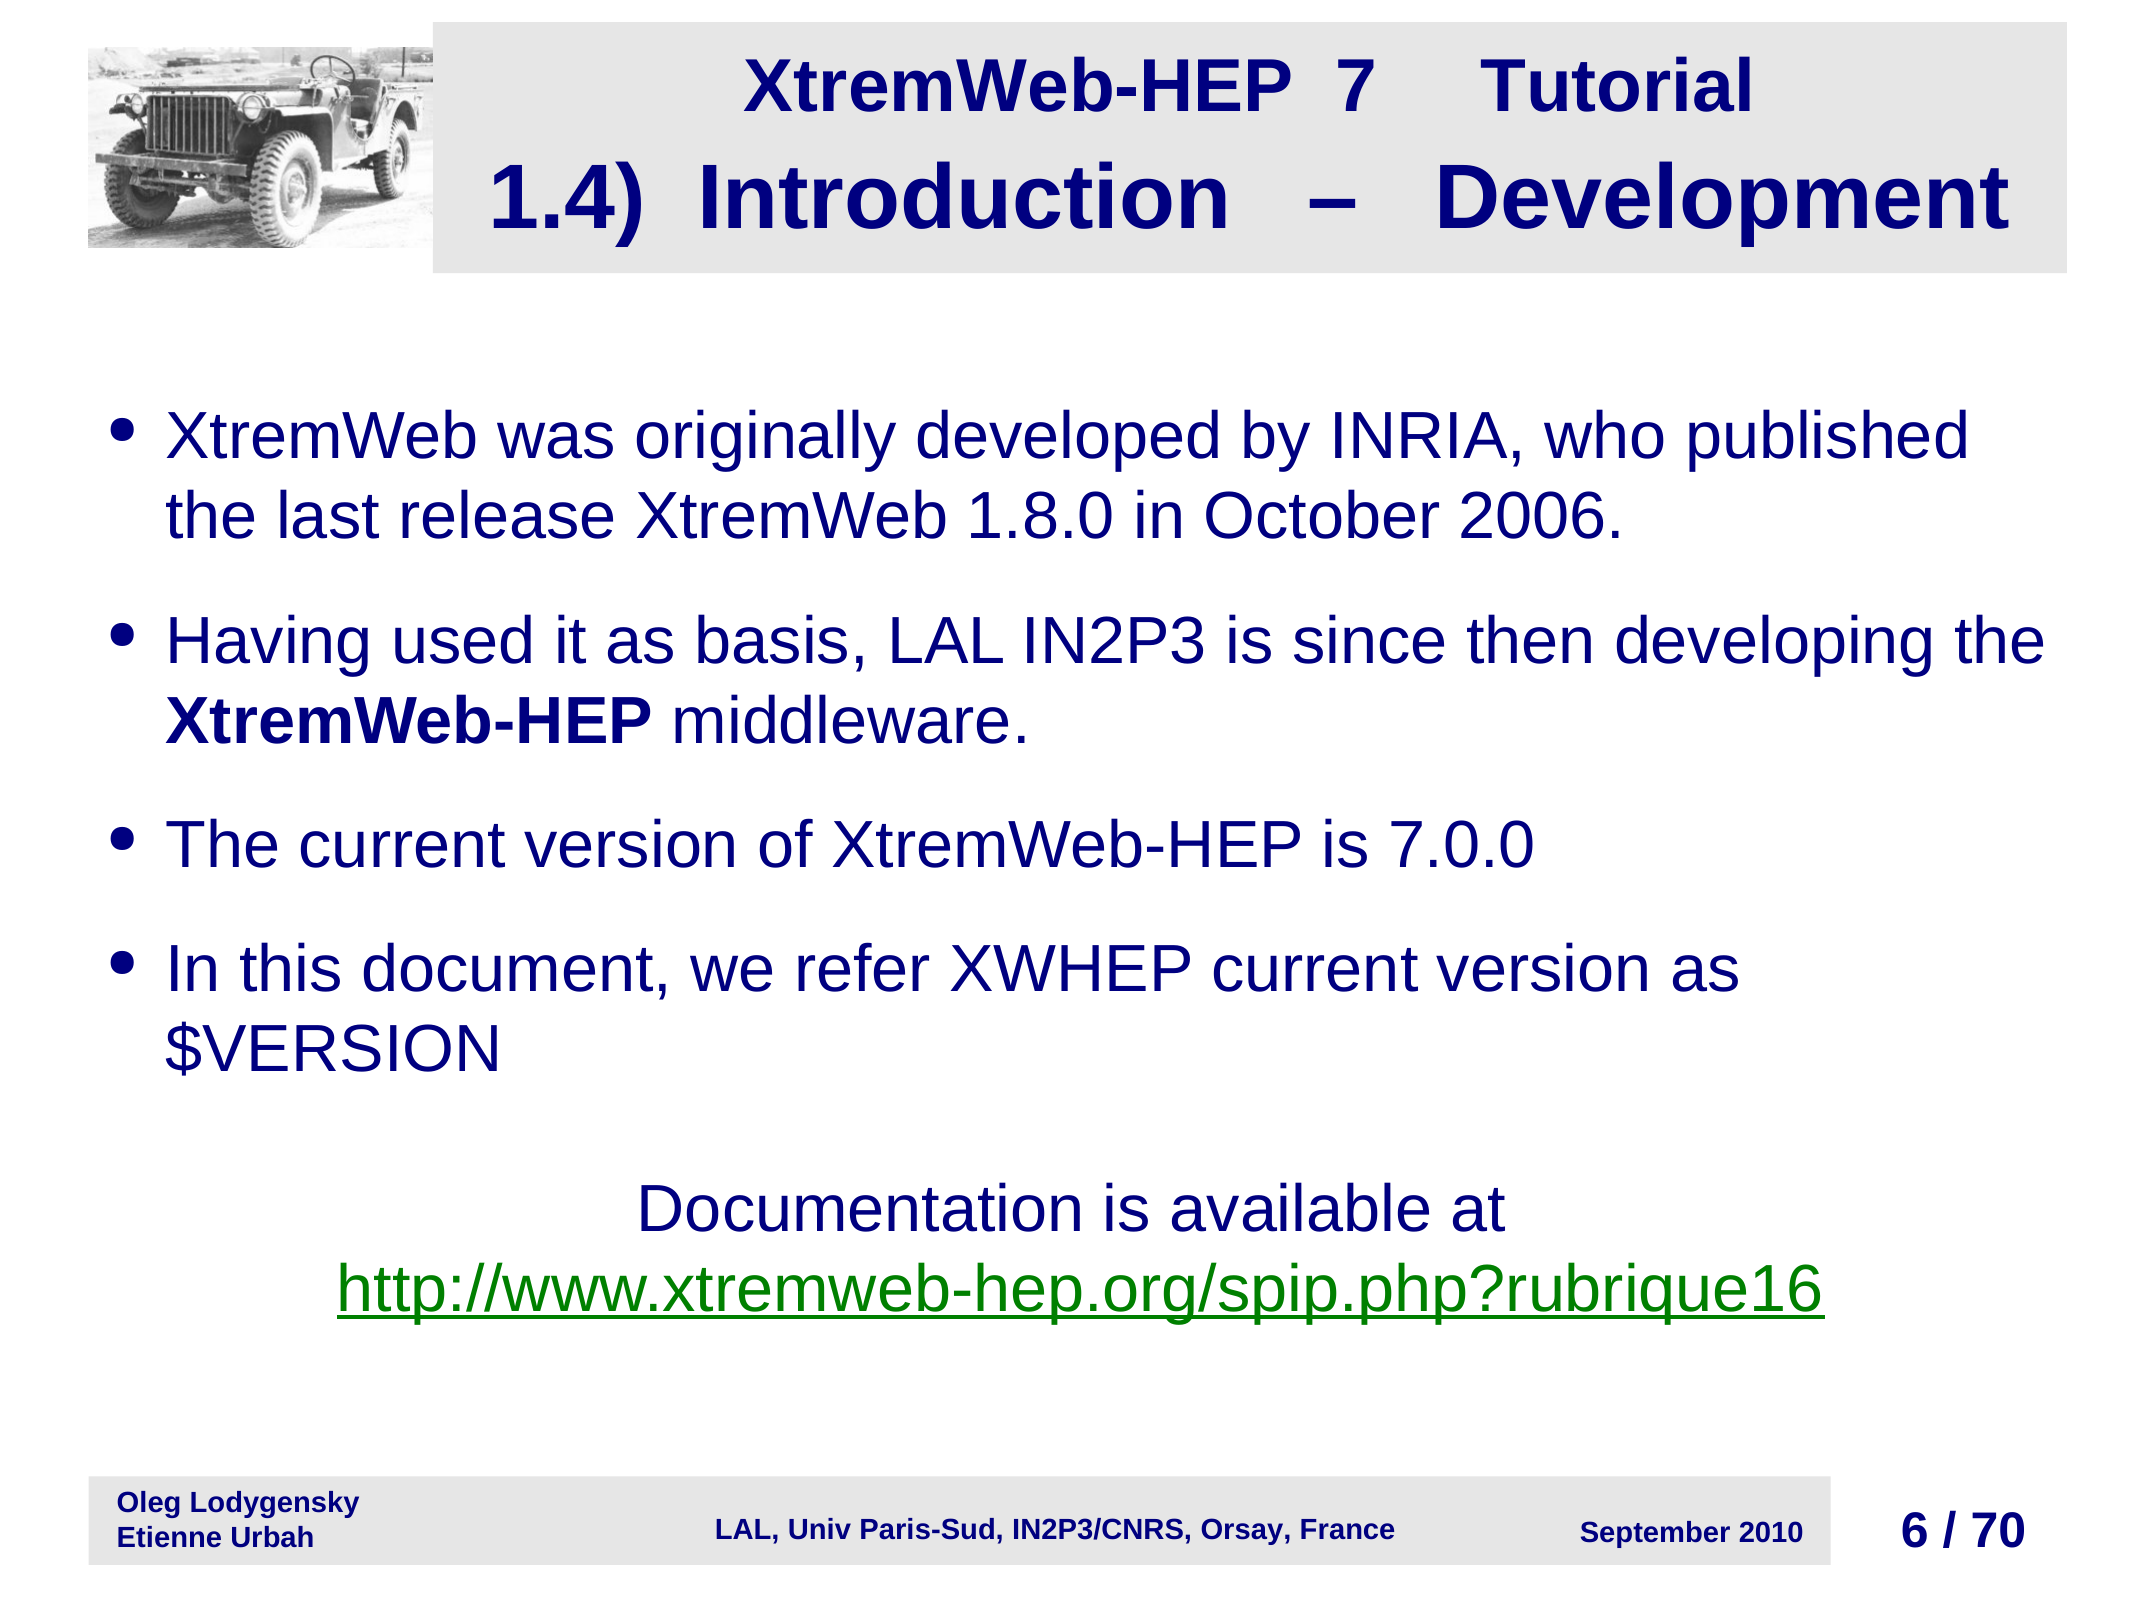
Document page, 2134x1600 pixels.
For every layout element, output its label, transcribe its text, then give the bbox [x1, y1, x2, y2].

list XtremWeb was originally developed by INRIA, who published the last release XtremWeb 1.8.0 in October 2006. Having used it as basis, LAL IN2P3 is since then developing the XtremWeb-HEP middleware. The current version of XtremWeb-HEP is 7.0.0 In this document, we refer XWHEP current version as $VERSION Documentation is available at http://www.xtremweb-hep.org/spip.php?rubrique16 [88, 383, 2084, 1342]
title 1.4) Introduction – Development [442, 118, 2067, 266]
picture [88, 47, 433, 248]
